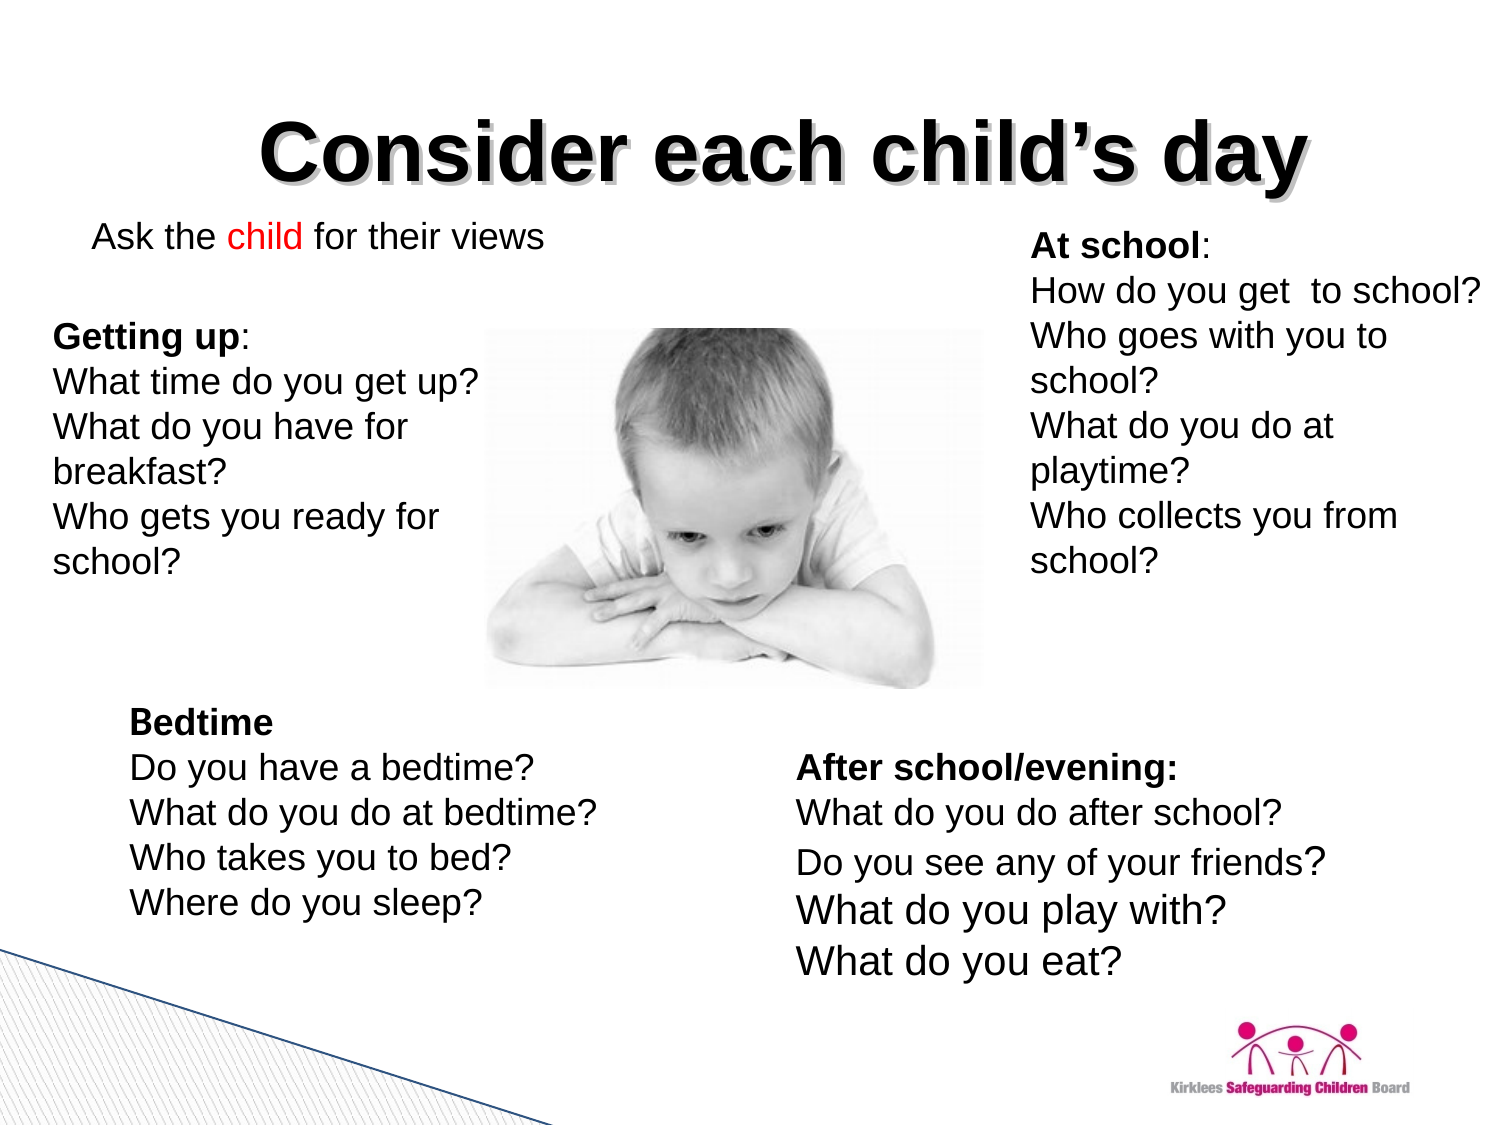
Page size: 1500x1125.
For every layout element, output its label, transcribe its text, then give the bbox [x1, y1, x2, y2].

text_box Ask the child for their views [76, 204, 667, 266]
title Consider each child’s day [167, 62, 1426, 233]
text_box At school: How do you get to school? Who goes with you to school? What do you do at playtime? Who collects you from school? [1015, 213, 1500, 684]
picture [484, 328, 984, 685]
text_box After school/evening: What do you do after school? Do you see any of your friends? What do you play with? What do you eat? [780, 685, 1355, 994]
text_box Bedtime Do you have a bedtime? What do you do at bedtime? Who takes you to bed? Where do you sleep? [114, 685, 780, 934]
text_box Getting up: What time do you get up? What do you have for breakfast? Who gets you ready for school? [37, 304, 537, 593]
